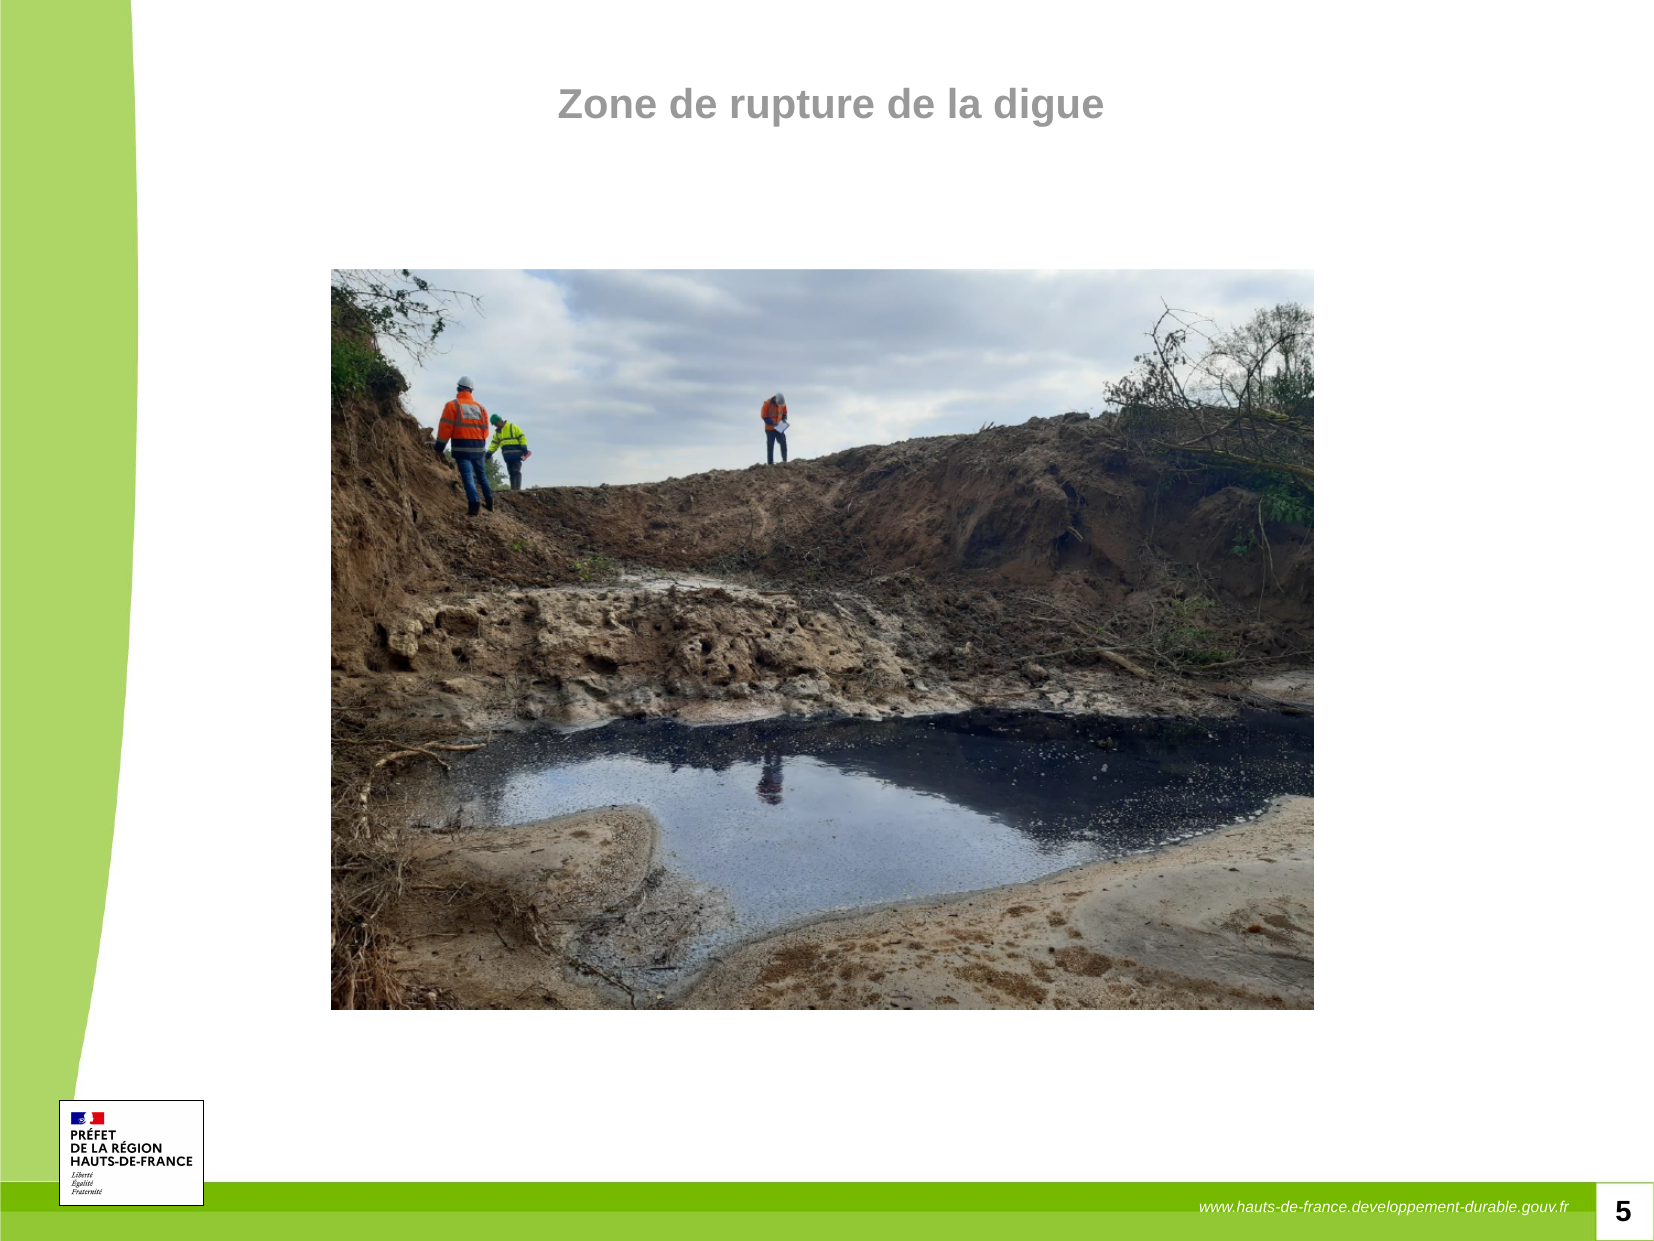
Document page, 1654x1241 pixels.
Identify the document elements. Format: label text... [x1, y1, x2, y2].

picture [0, 0, 1654, 1241]
title Zone de rupture de la digue [87, 0, 1576, 208]
